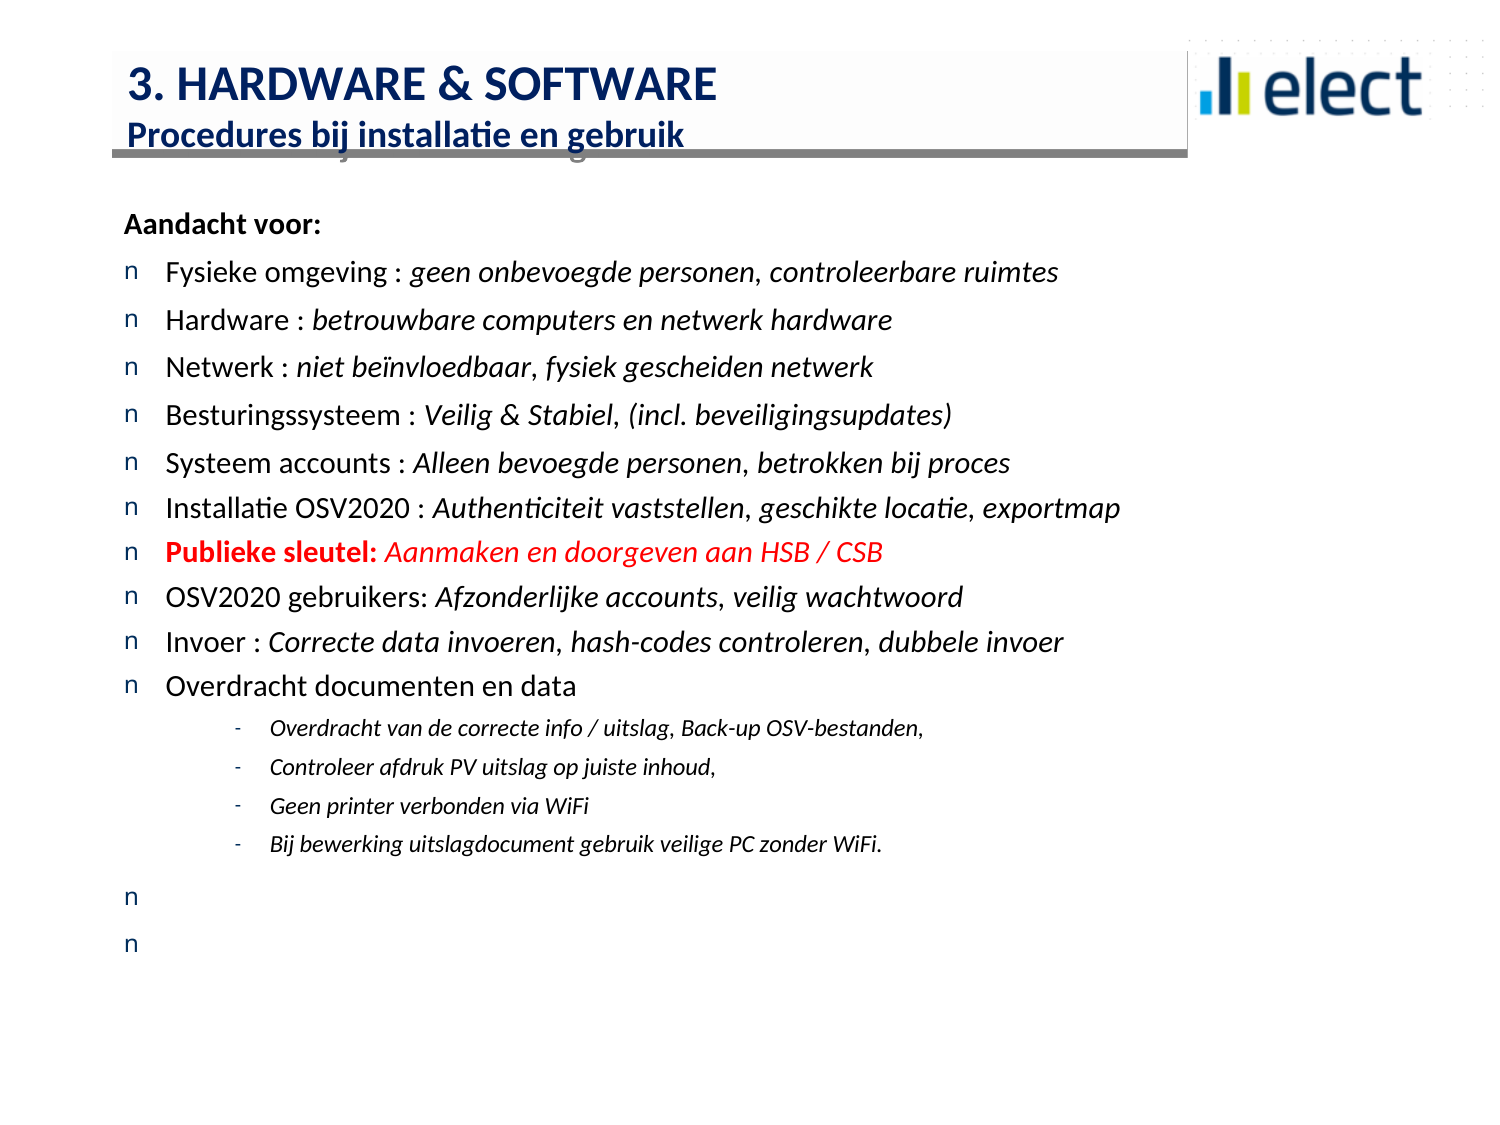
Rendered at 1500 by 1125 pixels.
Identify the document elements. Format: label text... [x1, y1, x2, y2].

list Aandacht voor: Fysieke omgeving : geen onbevoegde personen, controleerbare ruimtes Hardware : betrouwbare computers en netwerk hardware Netwerk : niet beïnvloedbaar, fysiek gescheiden netwerk Besturingssysteem : Veilig & Stabiel, (incl. beveiligingsupdates) Systeem accounts : Alleen bevoegde personen, betrokken bij proces Installatie OSV2020 : Authenticiteit vaststellen, geschikte locatie, exportmap Publieke sleutel: Aanmaken en doorgeven aan HSB / CSB OSV2020 gebruikers: Afzonderlijke accounts, veilig wachtwoord Invoer : Correcte data invoeren, hash-codes controleren, dubbele invoer Overdracht documenten en data Overdracht van de correcte info / uitslag, Back-up OSV-bestanden, Controleer afdruk PV uitslag op juiste inhoud, Geen printer verbonden via WiFi Bij bewerking uitslagdocument gebruik veilige PC zonder WiFi. [109, 196, 1500, 863]
text_box 3. HARDWARE & SOFTWARE Procedures bij installatie en gebruik [112, 42, 1188, 150]
